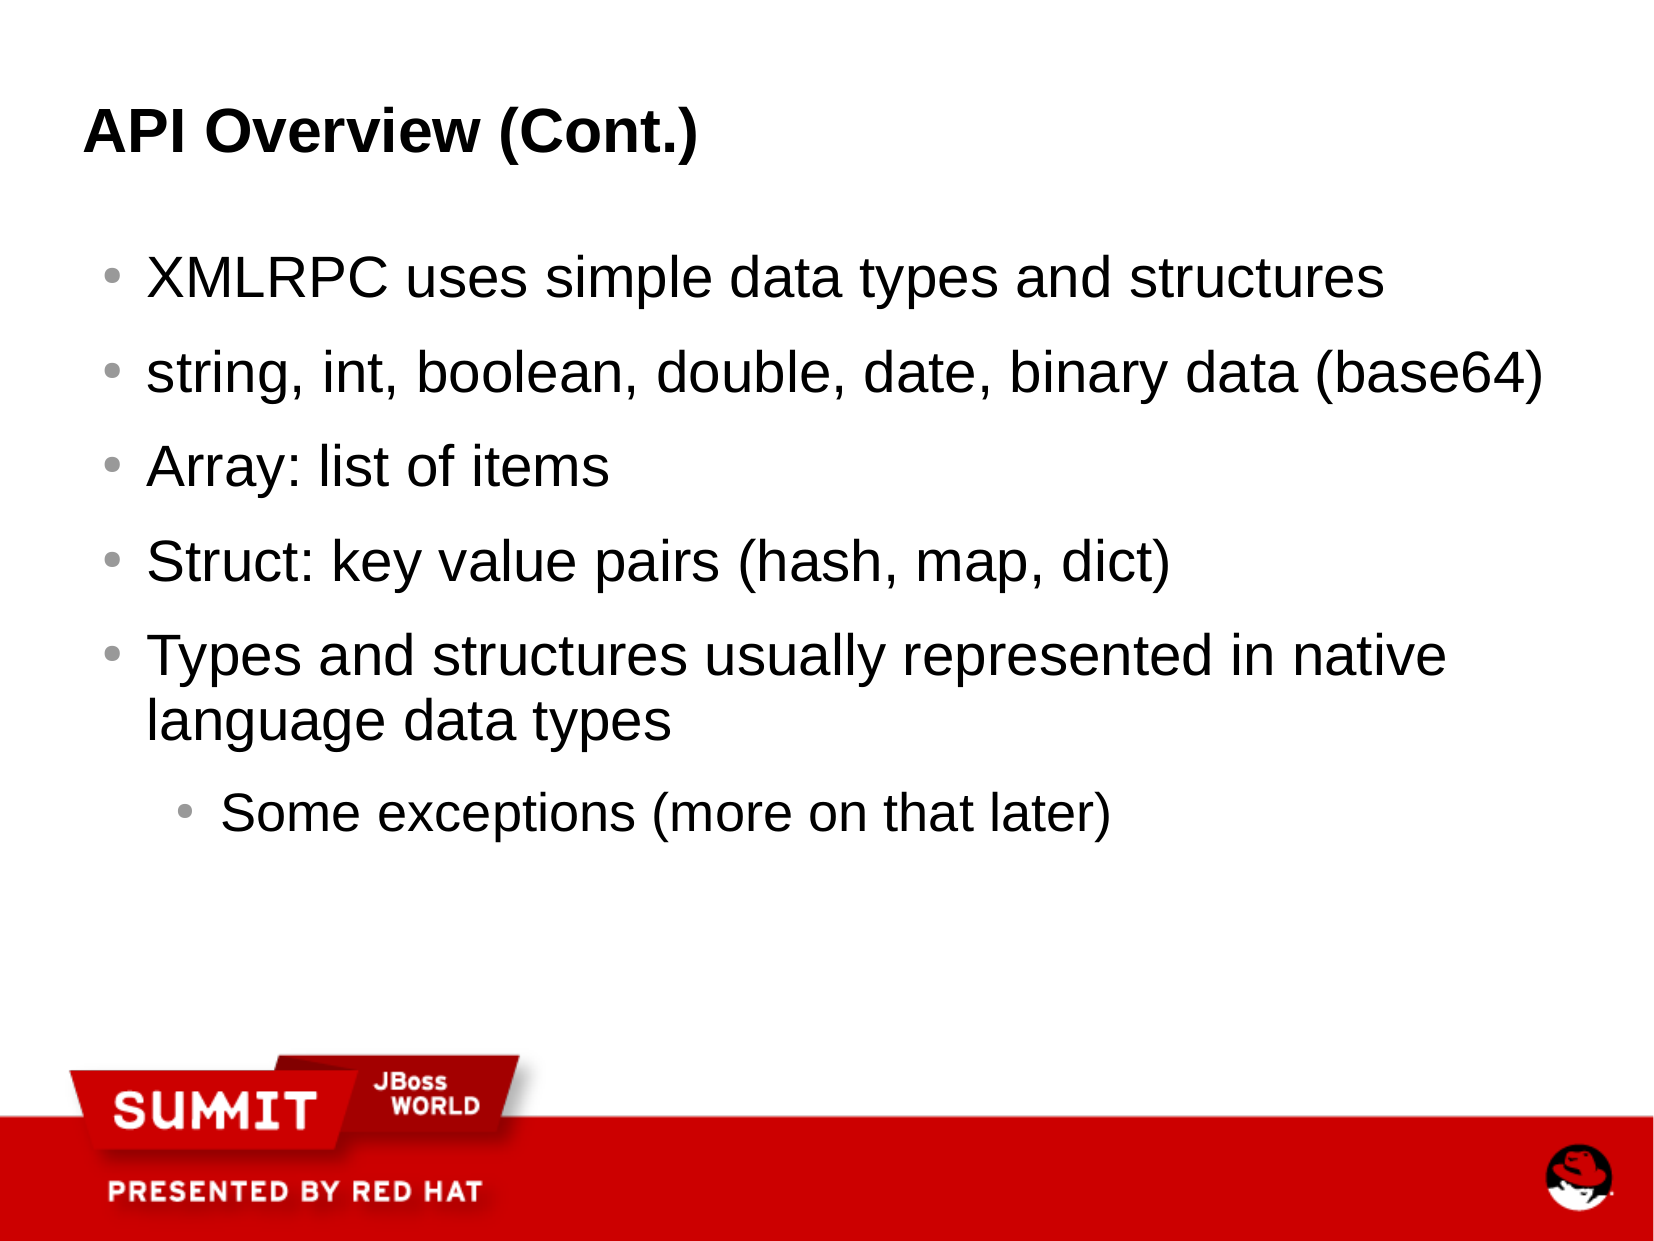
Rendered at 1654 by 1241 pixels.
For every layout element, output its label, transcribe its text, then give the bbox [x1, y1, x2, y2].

list [86, 244, 1576, 1024]
picture [0, 1043, 1654, 1241]
title API Overview (Cont.) [82, 45, 1571, 218]
